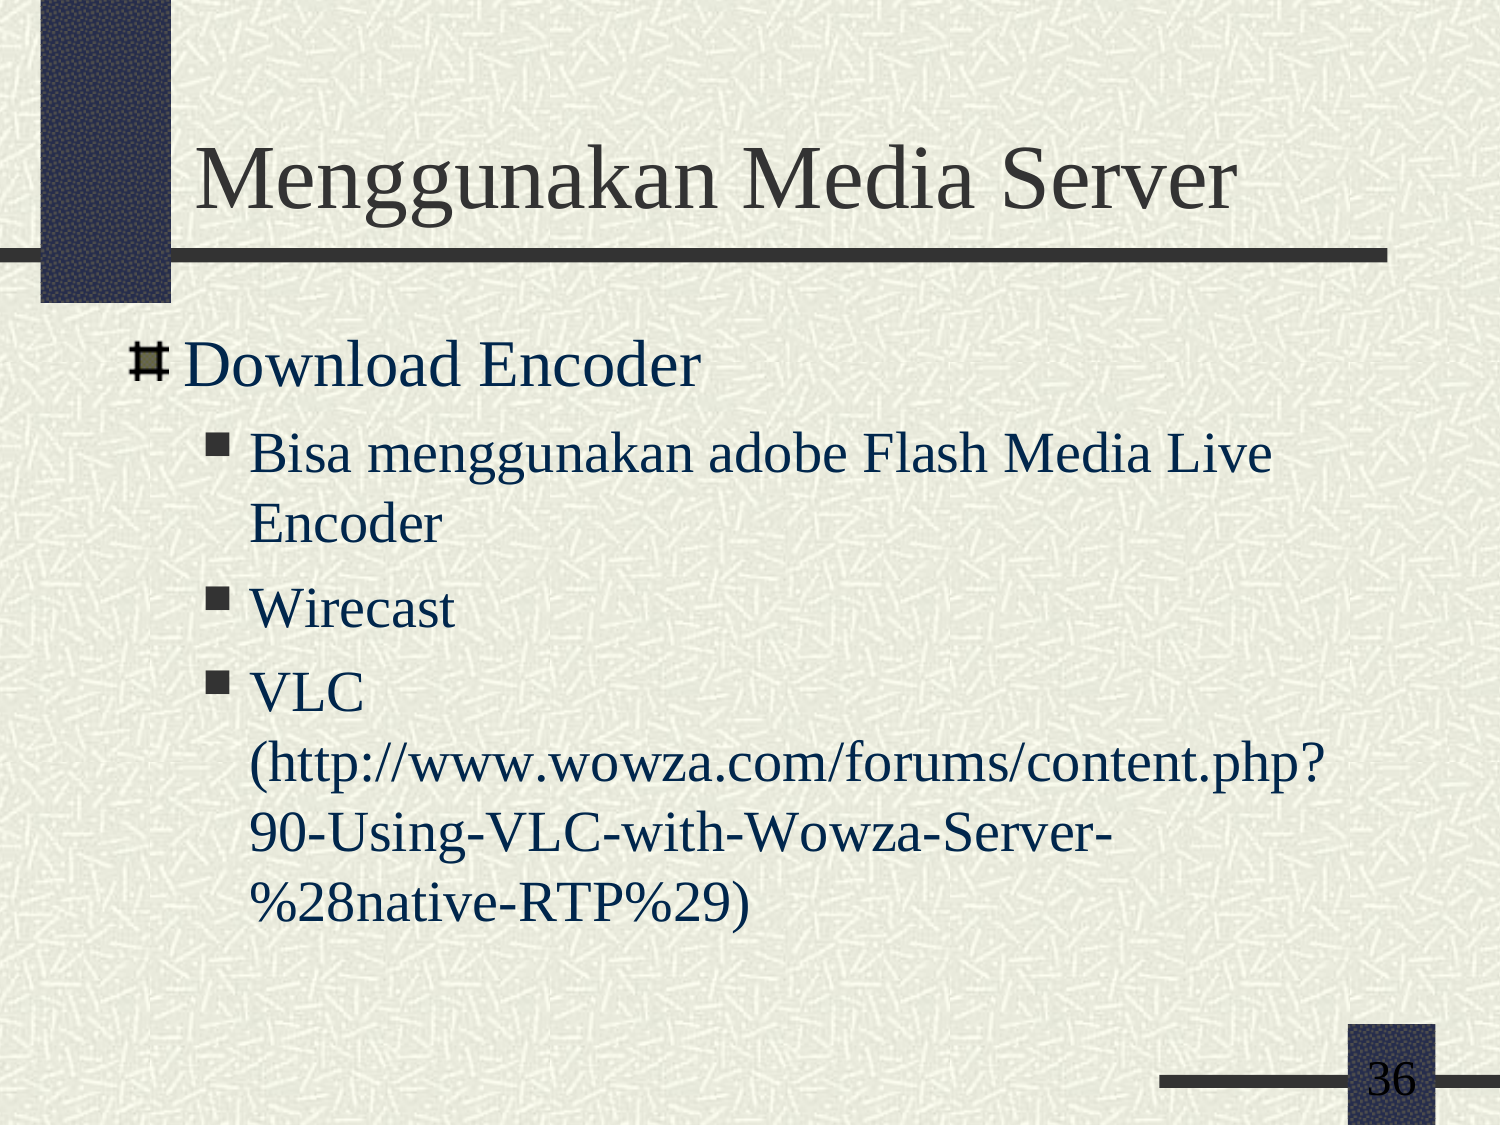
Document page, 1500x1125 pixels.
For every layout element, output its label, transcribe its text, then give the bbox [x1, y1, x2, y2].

picture [0, 0, 1500, 1125]
title Menggunakan Media Server [179, 46, 1455, 235]
list Download Encoder Bisa menggunakan adobe Flash Media Live Encoder Wirecast VLC (http://www.wowza.com/forums/content.php?90-Using-VLC-with-Wowza-Server-%28native-RTP%29) [112, 312, 1388, 1000]
